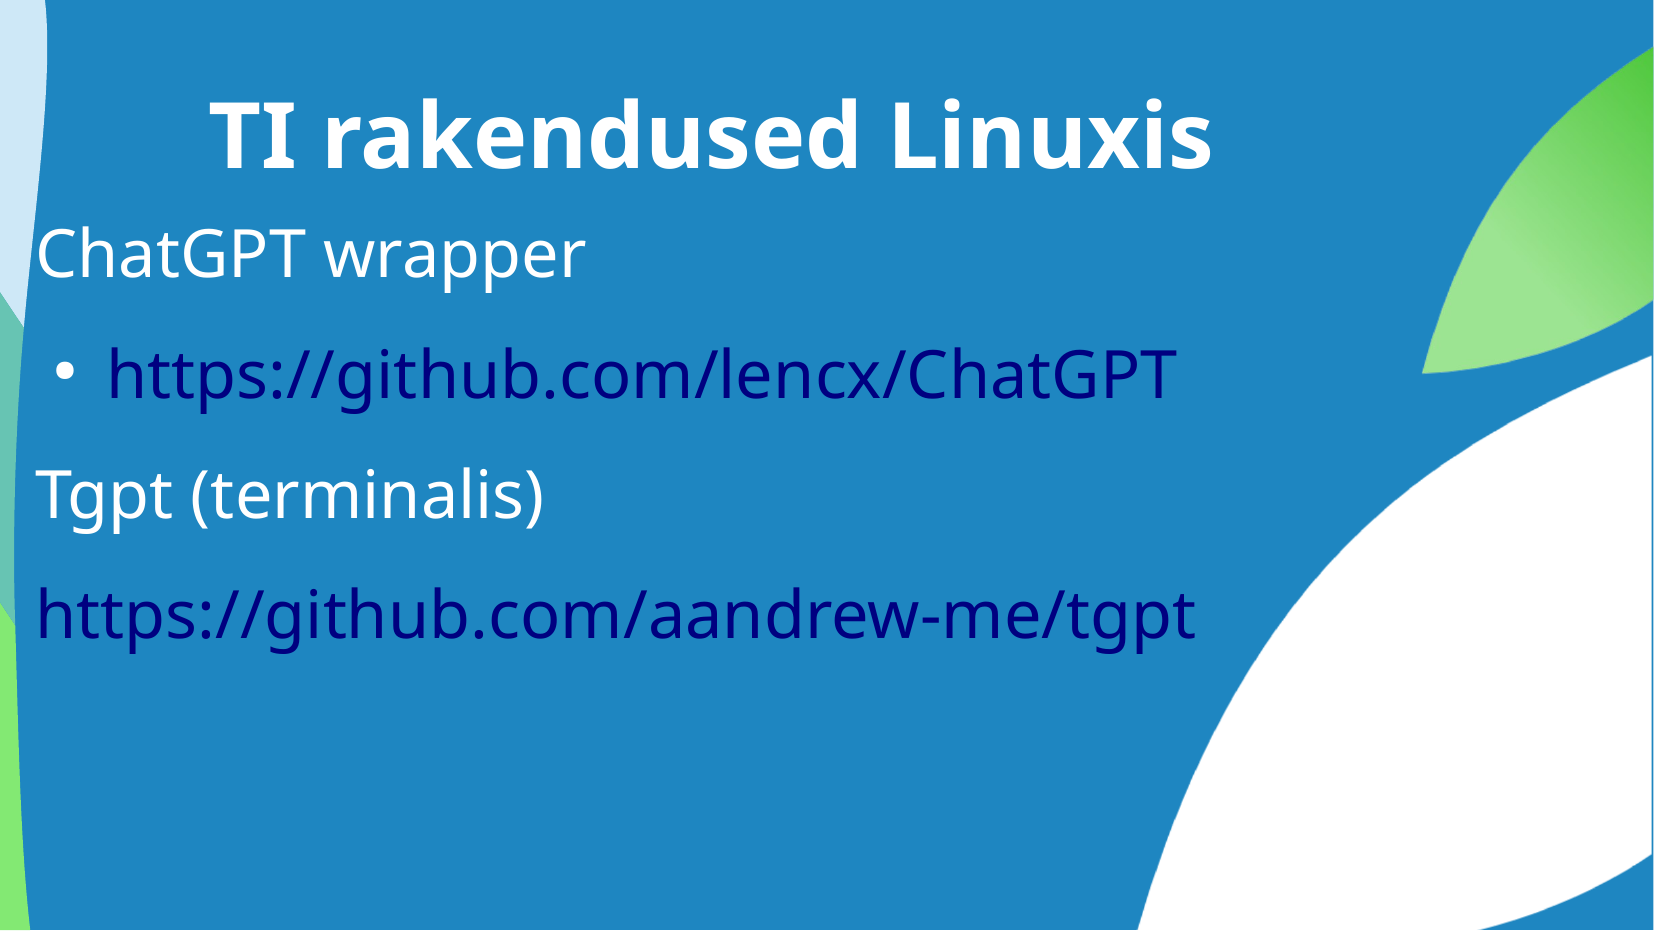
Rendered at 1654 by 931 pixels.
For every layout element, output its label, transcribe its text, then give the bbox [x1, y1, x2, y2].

picture [1138, 47, 1654, 931]
list ChatGPT wrapper https://github.com/lencx/ChatGPT Tgpt (terminalis) https://github.com/aandrew-me/tgpt [35, 206, 1241, 680]
title TI rakendused Linuxis [88, 59, 1335, 207]
